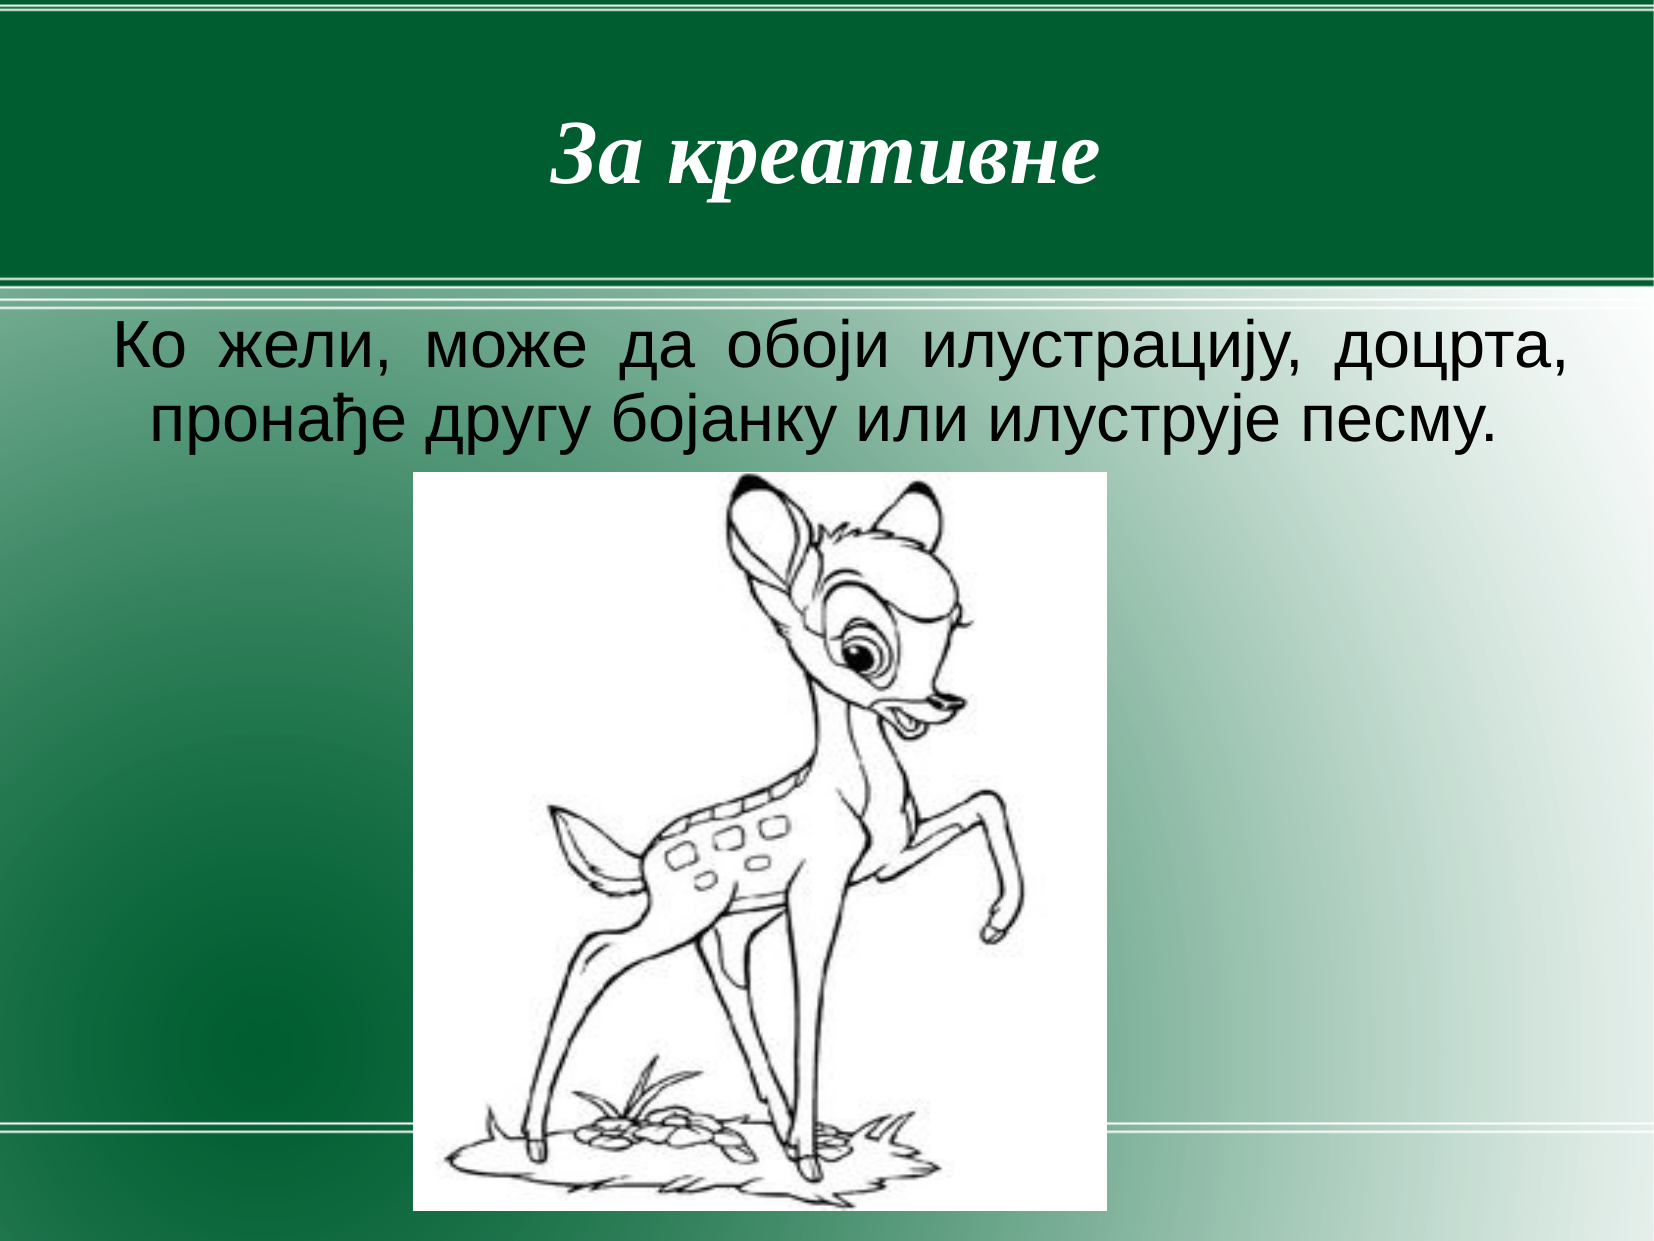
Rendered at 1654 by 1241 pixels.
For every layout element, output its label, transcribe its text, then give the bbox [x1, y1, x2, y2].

title За креативне [82, 49, 1571, 257]
picture [0, 0, 1654, 1241]
subtitle Ко жели, може да обоји илустрацију, доцрта, пронађе другу бојанку или илуструје песму. [82, 290, 1571, 473]
